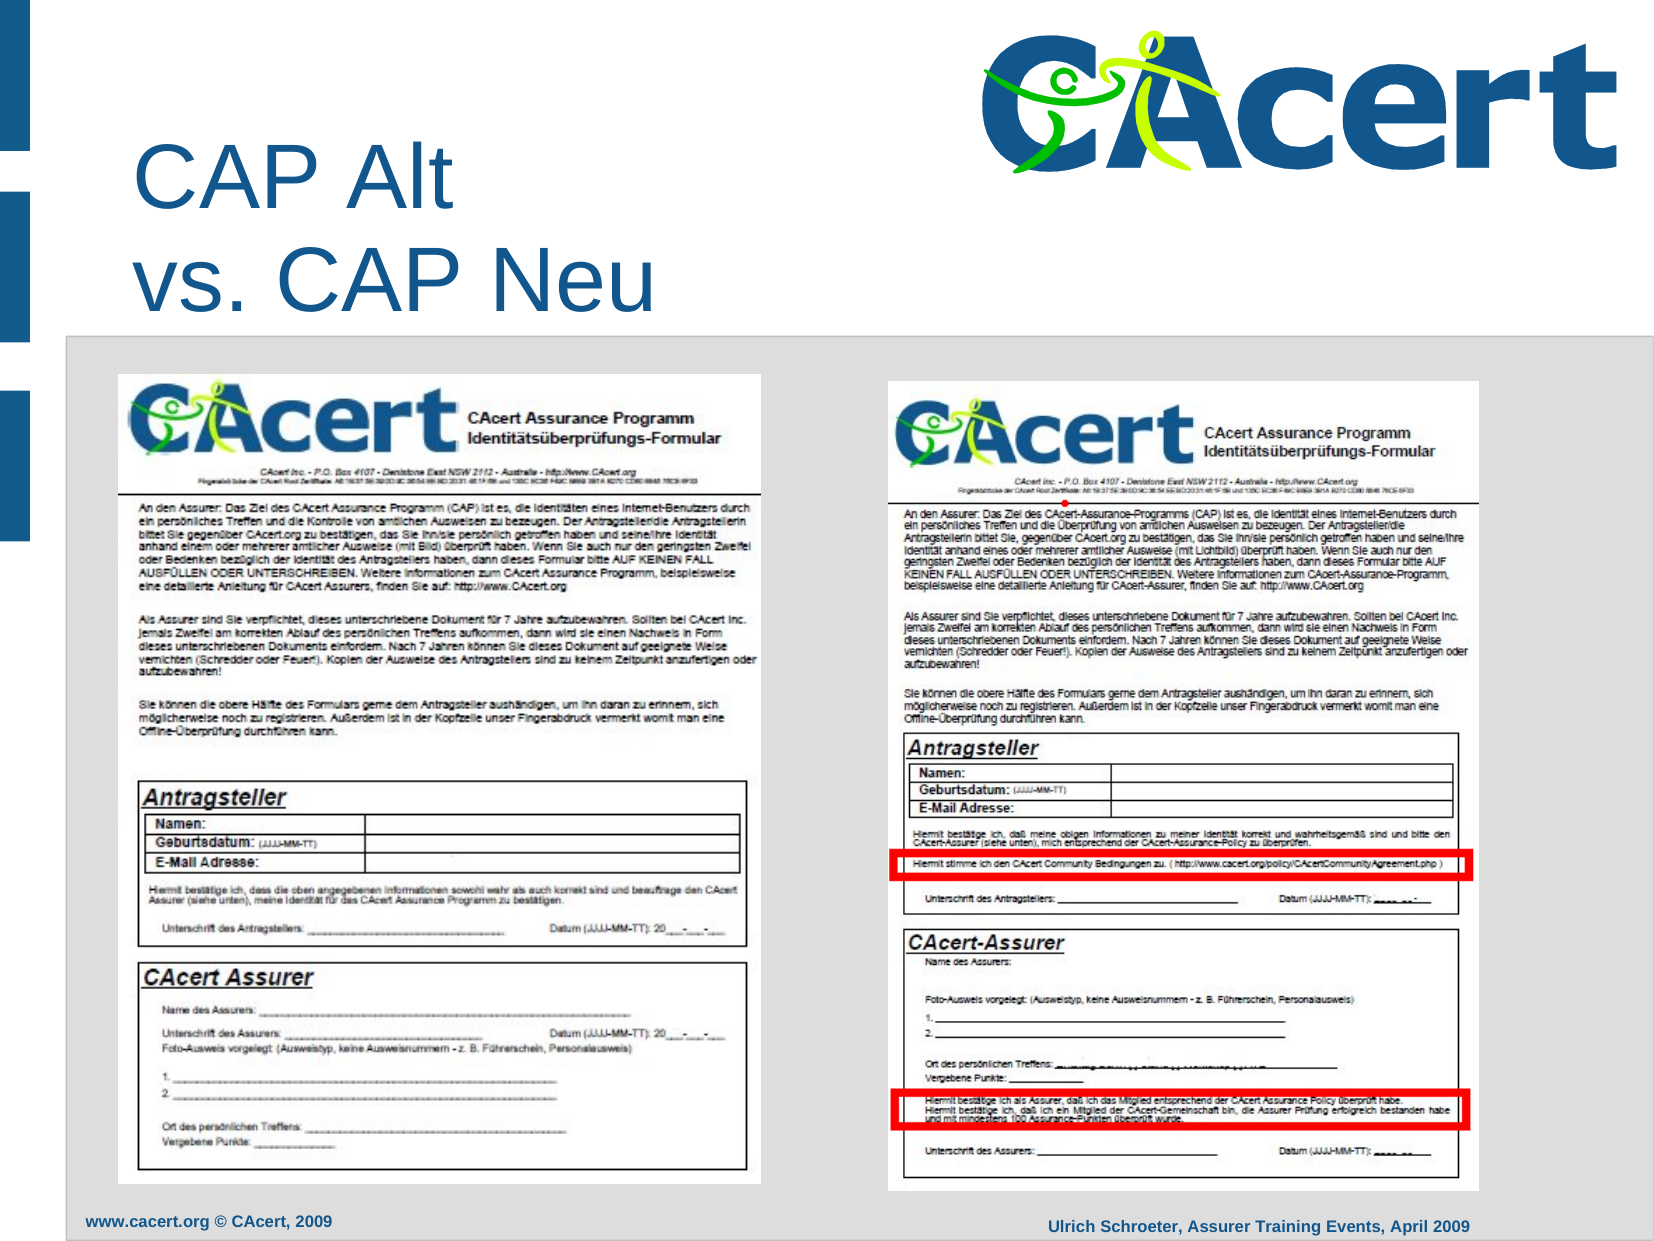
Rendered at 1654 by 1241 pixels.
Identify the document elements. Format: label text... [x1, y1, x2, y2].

picture [118, 374, 761, 1184]
text_box CAP Alt vs. CAP Neu [118, 118, 674, 339]
picture [888, 381, 1479, 1191]
